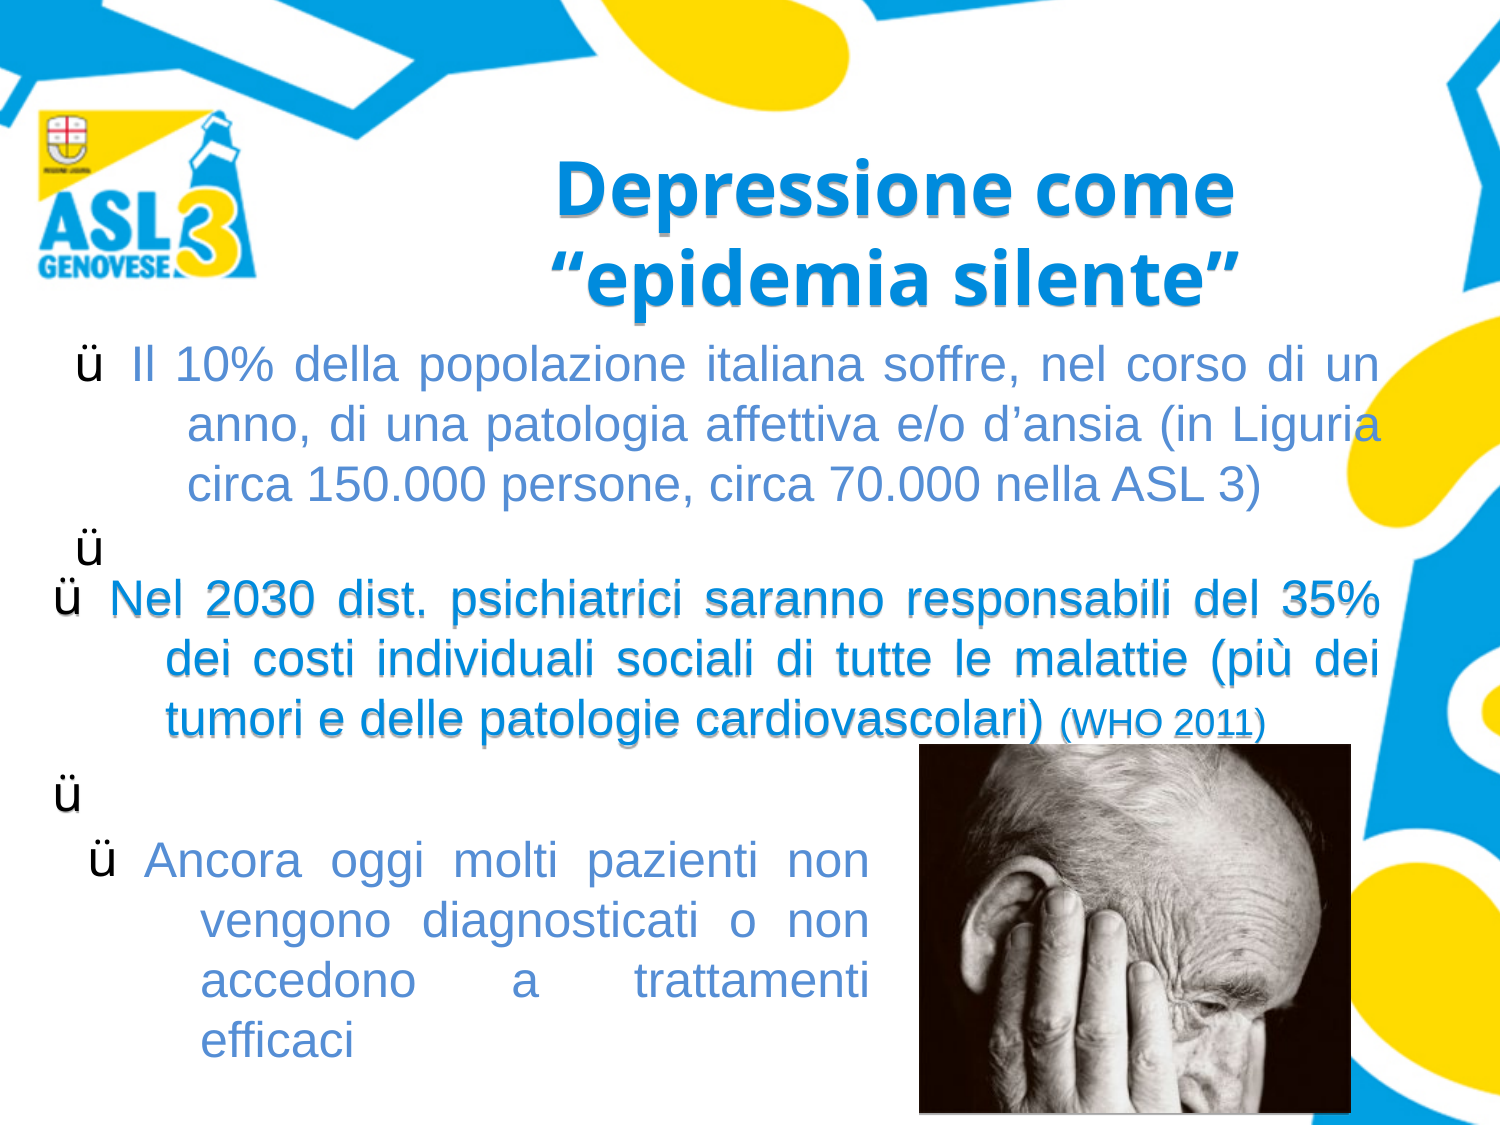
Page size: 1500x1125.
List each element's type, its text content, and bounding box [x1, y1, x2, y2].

text_box Il 10% della popolazione italiana soffre, nel corso di un anno, di una patologia affettiva e/o d’ansia (in Liguria circa 150.000 persone, circa 70.000 nella ASL 3) [24, 324, 1397, 582]
text_box Ancora oggi molti pazienti non vengono diagnosticati o non accedono a trattamenti efficaci [38, 819, 886, 1017]
title Depressione come “epidemia silente” [383, 132, 1408, 249]
picture [919, 744, 1351, 1114]
list Nel 2030 dist. psichiatrici saranno responsabili del 35% dei costi individuali sociali di tutte le malattie (più dei tumori e delle patologie cardiovascolari) (WHO 2011) [3, 557, 1397, 1125]
